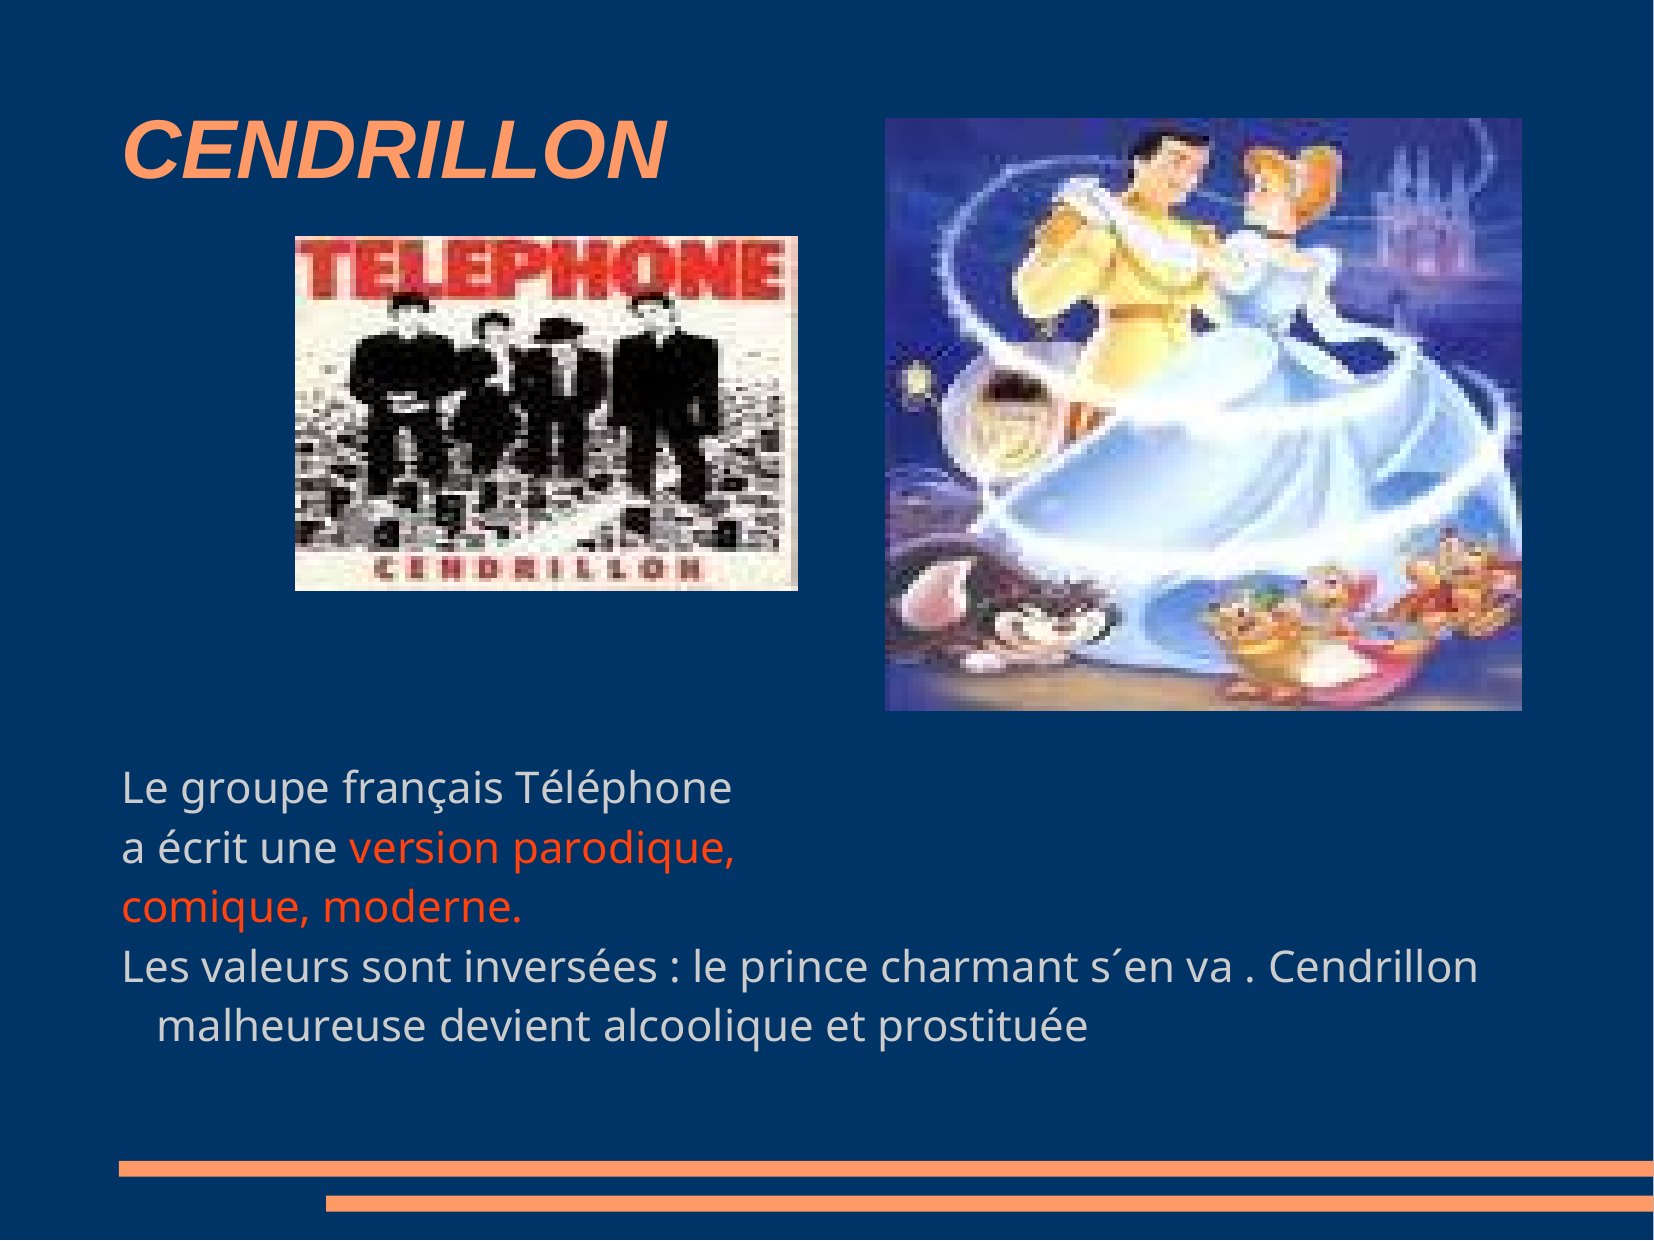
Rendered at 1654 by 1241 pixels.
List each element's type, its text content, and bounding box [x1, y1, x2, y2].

picture [295, 236, 798, 591]
picture [885, 118, 1522, 711]
title CENDRILLON [121, 53, 1534, 246]
subtitle Le groupe français Téléphone a écrit une version parodique, comique, moderne. Les valeurs sont inversées : le prince charmant s´en va . Cendrillon malheureuse devient alcoolique et prostituée [121, 329, 1561, 1125]
